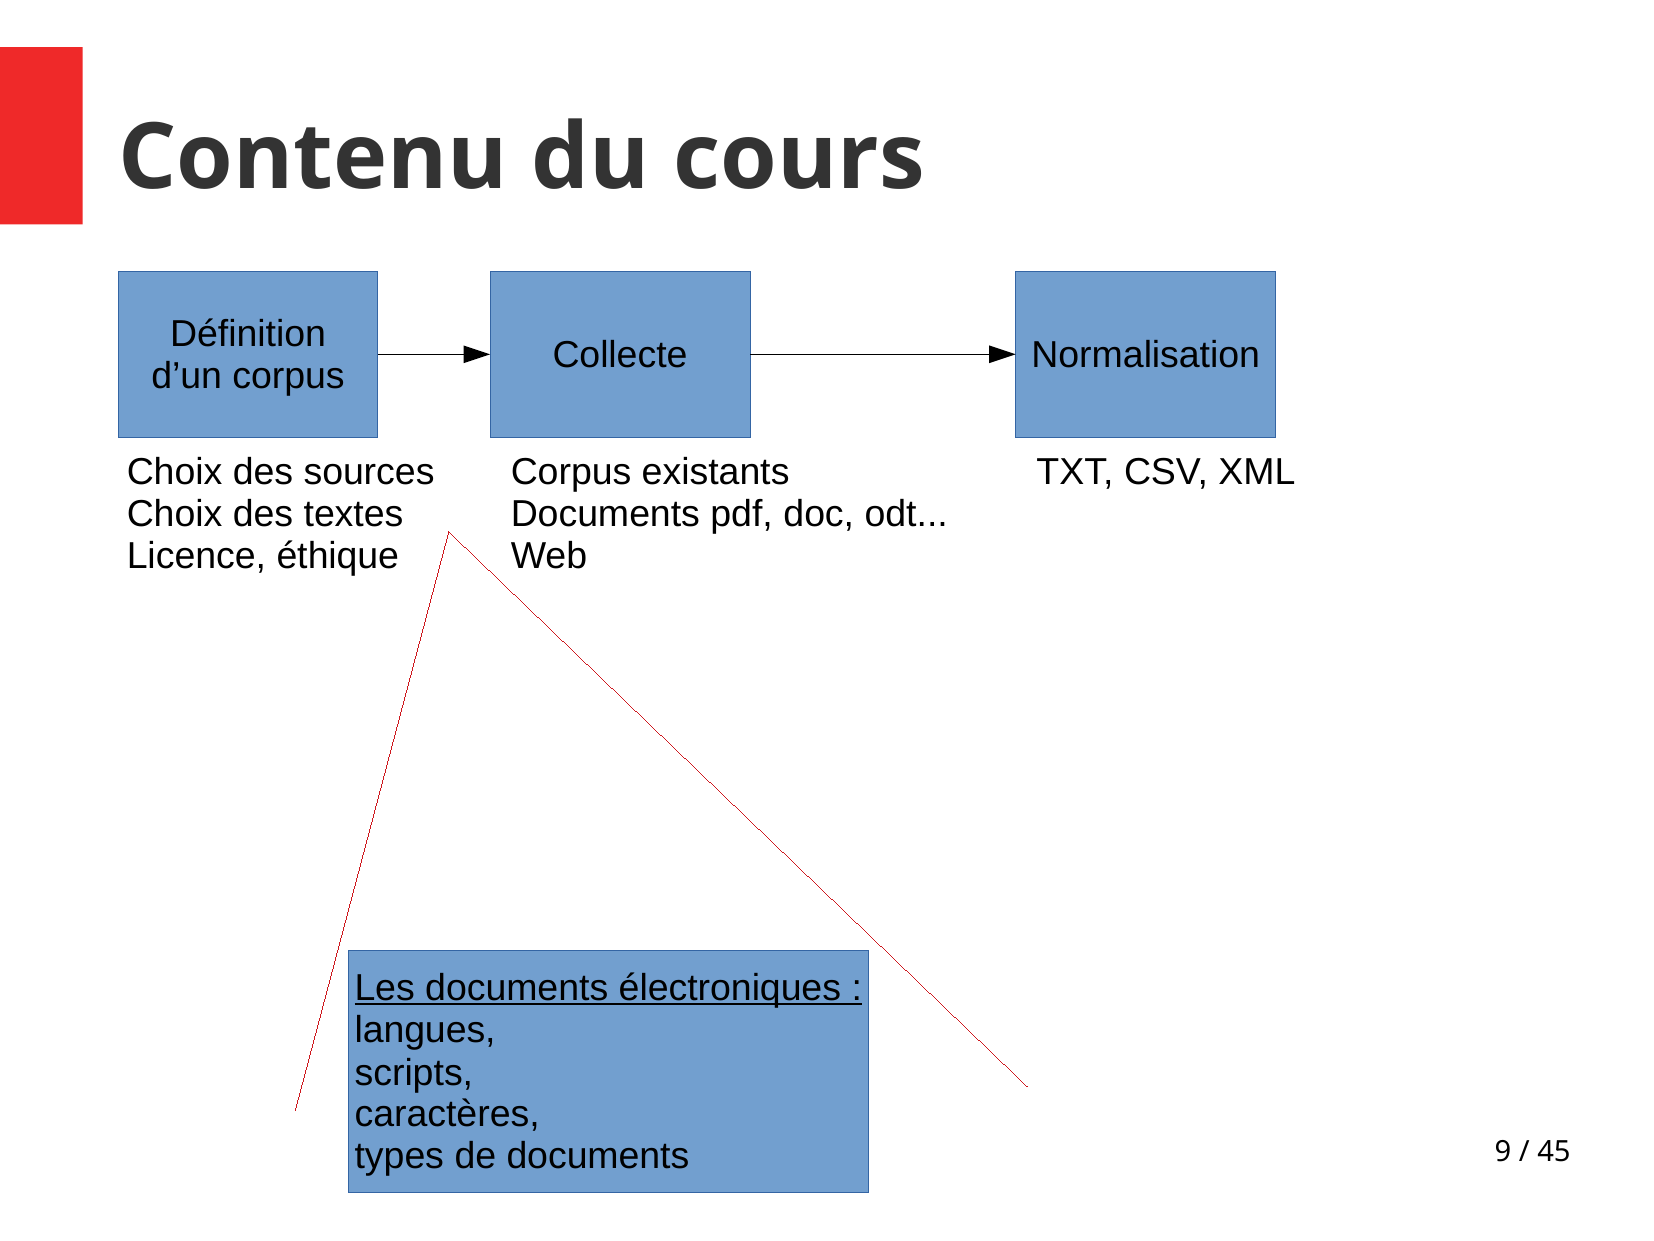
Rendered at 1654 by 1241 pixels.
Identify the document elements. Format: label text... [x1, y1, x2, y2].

text_box Corpus existants Documents pdf, doc, odt... Web [496, 442, 969, 584]
text_box Définition d’un corpus [118, 271, 378, 438]
text_box Les documents électroniques : langues, scripts, caractères, types de documents [348, 950, 869, 1193]
text_box TXT, CSV, XML [1021, 442, 1495, 584]
text_box Collecte [490, 271, 751, 438]
title Contenu du cours [118, 49, 1571, 257]
text_box Normalisation [1015, 271, 1276, 438]
text_box Choix des sources Choix des textes Licence, éthique [112, 442, 467, 584]
